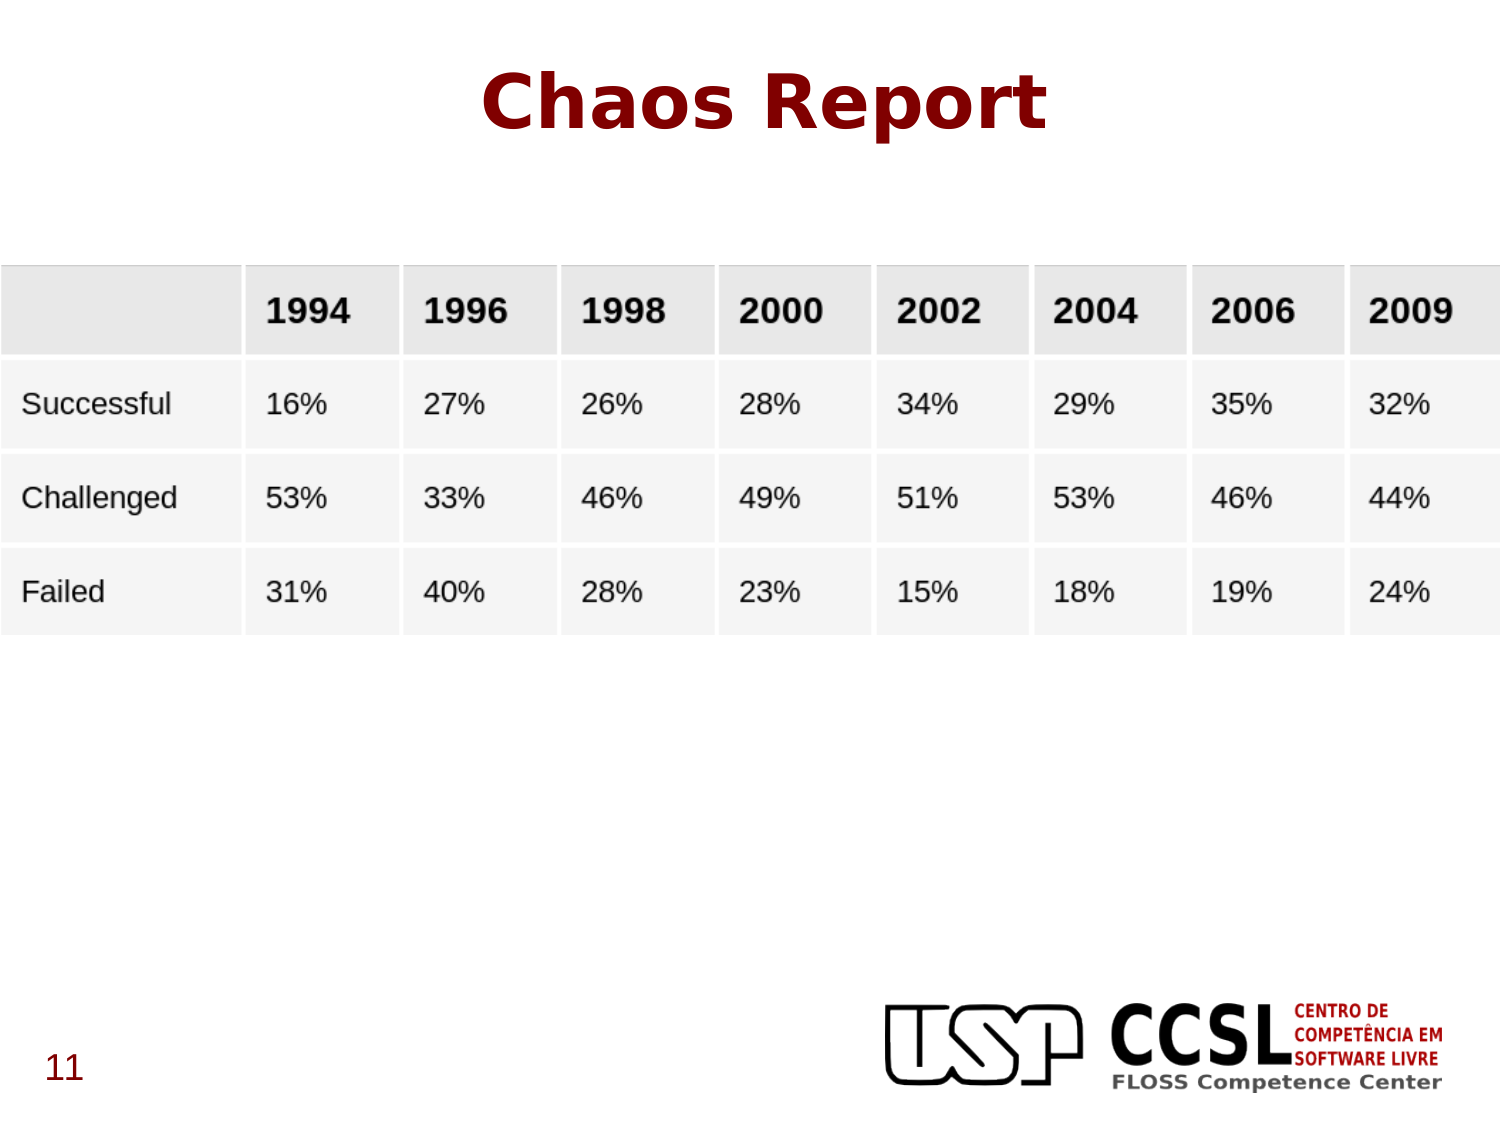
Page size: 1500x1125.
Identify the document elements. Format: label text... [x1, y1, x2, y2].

picture [885, 1003, 1442, 1093]
title Chaos Report [70, 27, 1459, 178]
picture [0, 265, 1500, 635]
